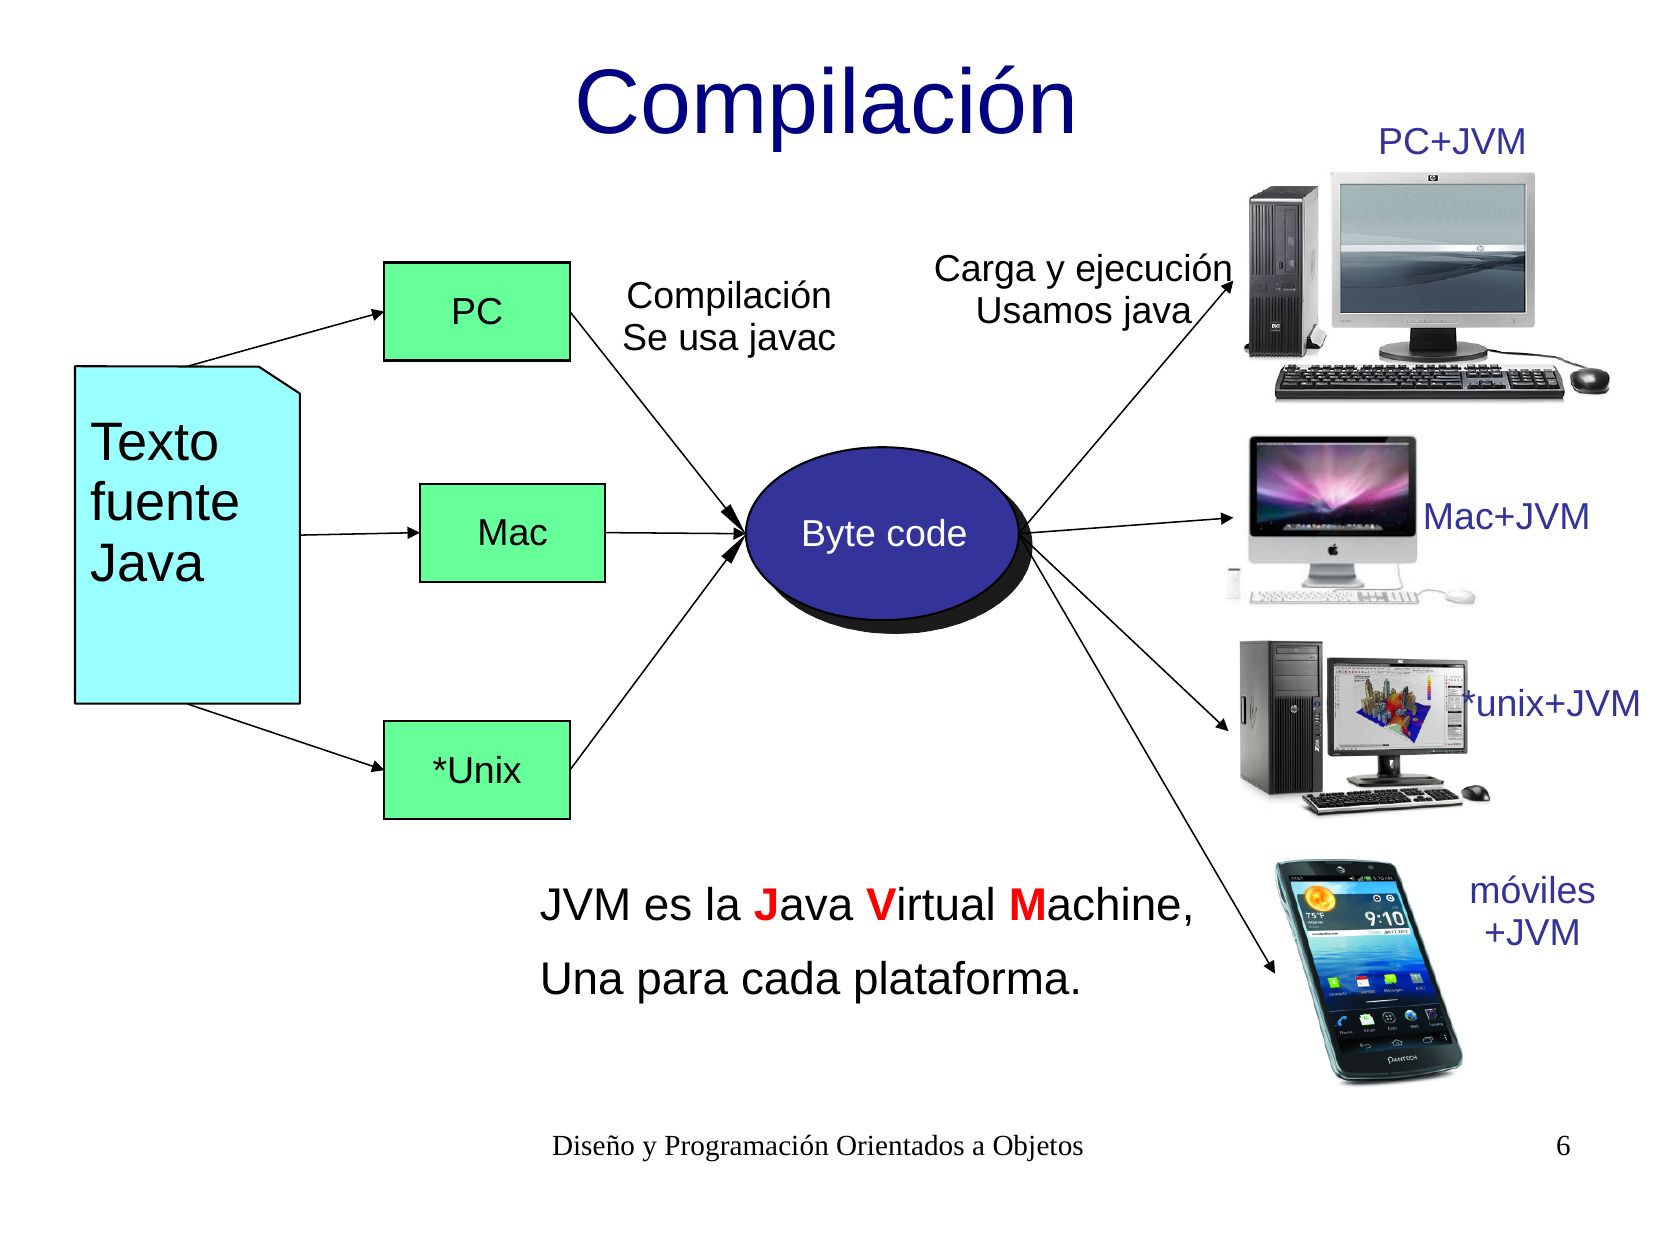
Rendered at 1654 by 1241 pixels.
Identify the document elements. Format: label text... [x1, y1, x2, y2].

text_box *Unix [384, 721, 570, 820]
picture [1228, 637, 1501, 826]
text_box PC+JVM [1362, 112, 1543, 170]
text_box Mac+JVM [1407, 487, 1606, 545]
text_box *unix+JVM [1446, 675, 1654, 733]
text_box [75, 366, 300, 403]
text_box JVM es la Java Virtual Machine, Una para cada plataforma. [1217, 871, 1271, 961]
text_box Mac [419, 483, 606, 582]
picture [1159, 426, 1501, 614]
picture [1196, 159, 1651, 413]
text_box Carga y ejecución Usamos java [899, 239, 1268, 339]
text_box Byte code [745, 447, 1019, 621]
text_box JVM es la Java Virtual Machine, Una para cada plataforma. [525, 871, 1271, 1013]
text_box móviles +JVM [1454, 861, 1612, 962]
text_box PC [384, 262, 570, 361]
text_box Texto fuente Java [75, 403, 300, 601]
text_box Compilación Se usa javac [595, 266, 863, 366]
title Compilación [82, 44, 1571, 159]
picture [1275, 859, 1463, 1088]
text_box [75, 601, 300, 704]
